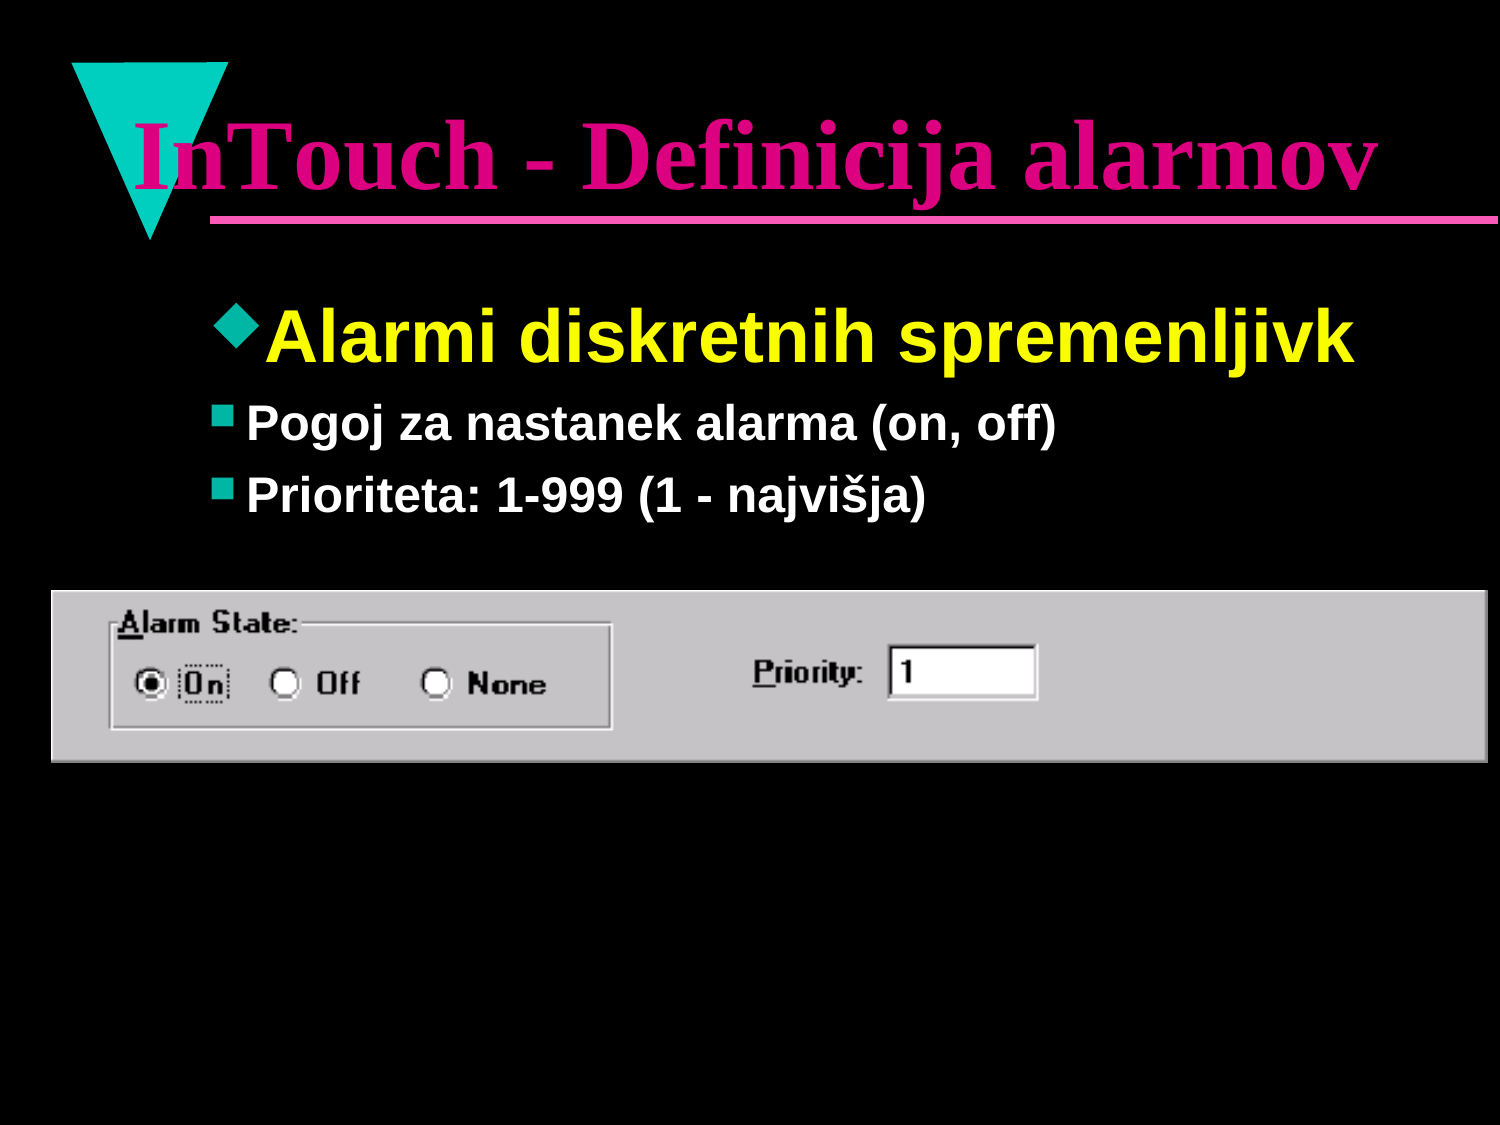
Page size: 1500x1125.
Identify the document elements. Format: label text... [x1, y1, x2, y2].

list Alarmi diskretnih spremenljivk Pogoj za nastanek alarma (on, off) Prioriteta: 1-999 (1 - najvišja) [118, 289, 1498, 965]
title InTouch - Definicija alarmov [117, 63, 1426, 251]
picture [51, 590, 1488, 763]
